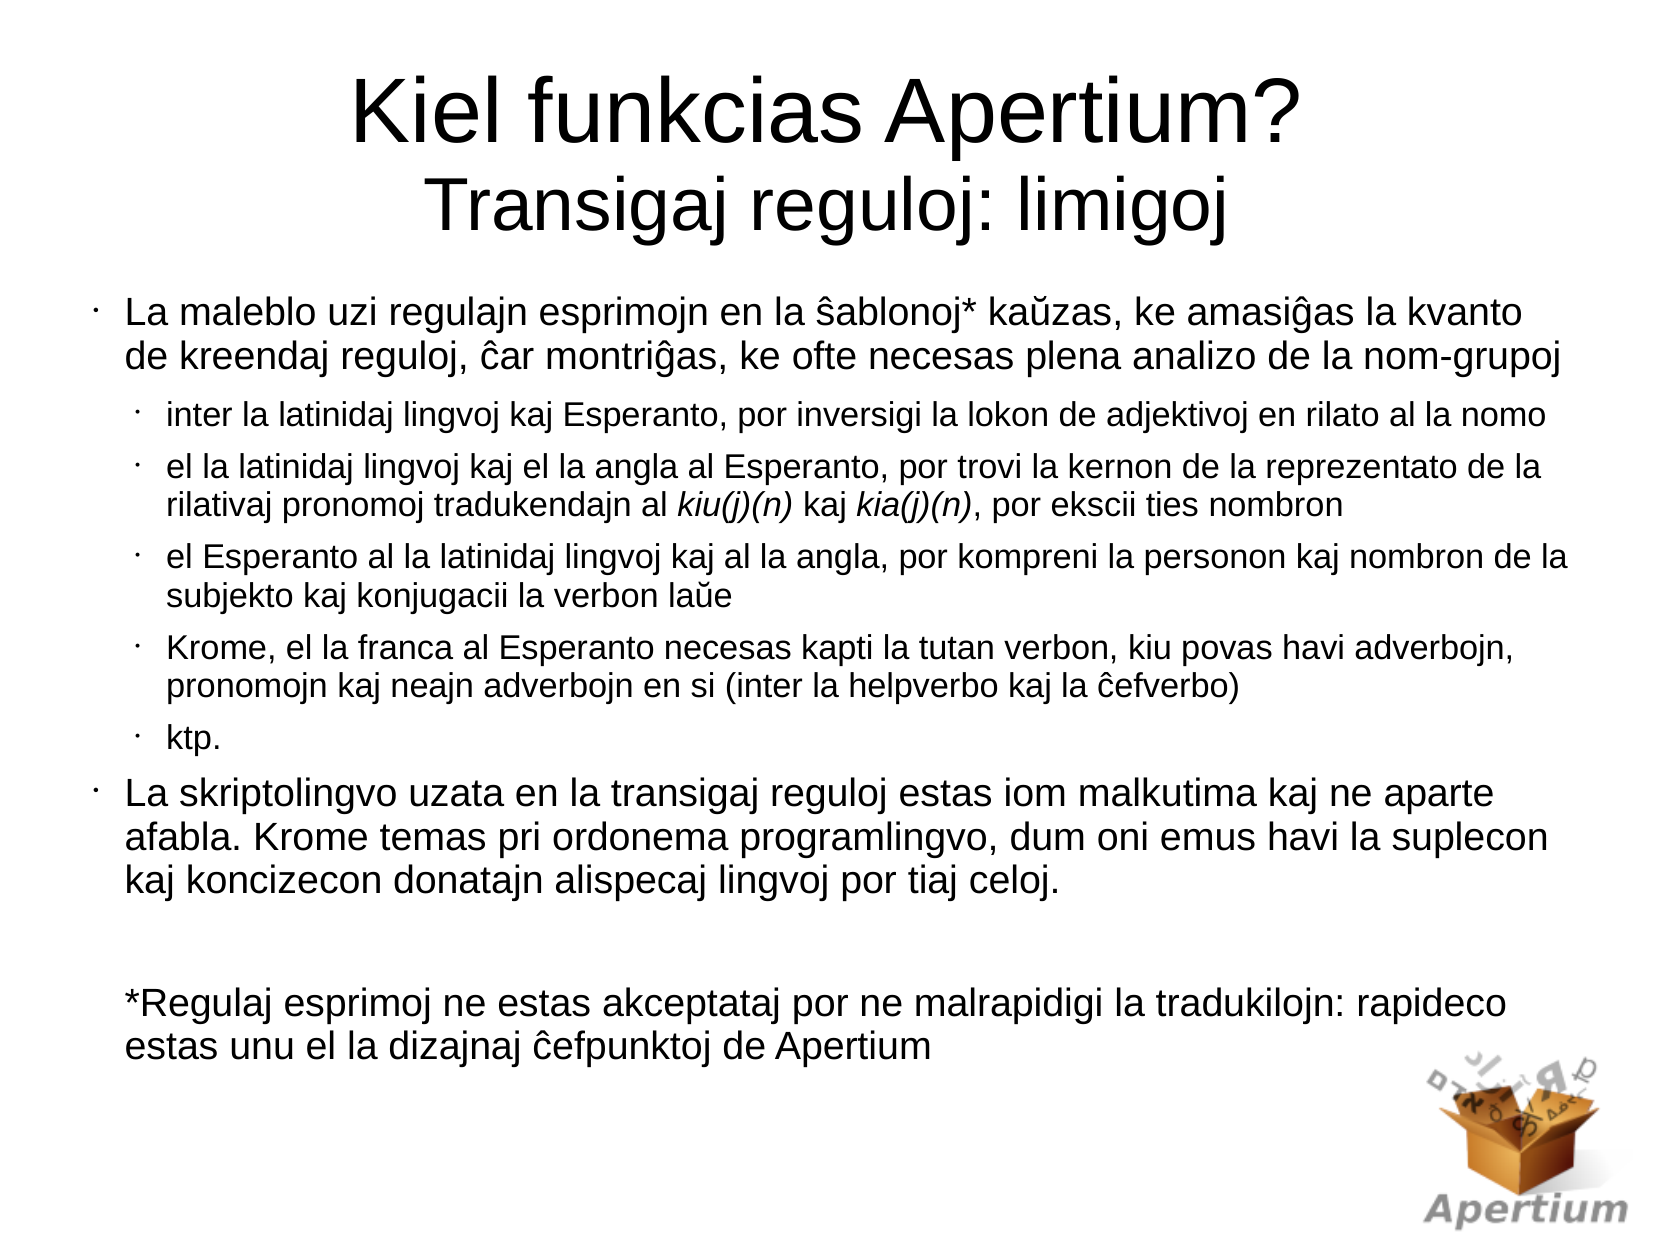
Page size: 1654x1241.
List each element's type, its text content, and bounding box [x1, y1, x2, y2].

title Kiel funkcias Apertium? Transigaj reguloj: limigoj [82, 56, 1571, 250]
list La maleblo uzi regulajn esprimojn en la ŝablonoj* kaŭzas, ke amasiĝas la kvanto de kreendaj reguloj, ĉar montriĝas, ke ofte necesas plena analizo de la nom-grupoj inter la latinidaj lingvoj kaj Esperanto, por inversigi la lokon de adjektivoj en rilato al la nomo el la latinidaj lingvoj kaj el la angla al Esperanto, por trovi la kernon de la reprezentato de la rilativaj pronomoj tradukendajn al kiu(j)(n) kaj kia(j)(n), por ekscii ties nombron el Esperanto al la latinidaj lingvoj kaj al la angla, por kompreni la personon kaj nombron de la subjekto kaj konjugacii la verbon laŭe Krome, el la franca al Esperanto necesas kapti la tutan verbon, kiu povas havi adverbojn, pronomojn kaj neajn adverbojn en si (inter la helpverbo kaj la ĉefverbo) ktp. La skriptolingvo uzata en la transigaj reguloj estas iom malkutima kaj ne aparte afabla. Krome temas pri ordonema programlingvo, dum oni emus havi la suplecon kaj koncizecon donatajn alispecaj lingvoj por tiaj celoj. *Regulaj esprimoj ne estas akceptataj por ne malrapidigi la tradukilojn: rapideco estas unu el la dizajnaj ĉefpunktoj de Apertium [82, 290, 1571, 1109]
picture [1417, 1033, 1633, 1241]
